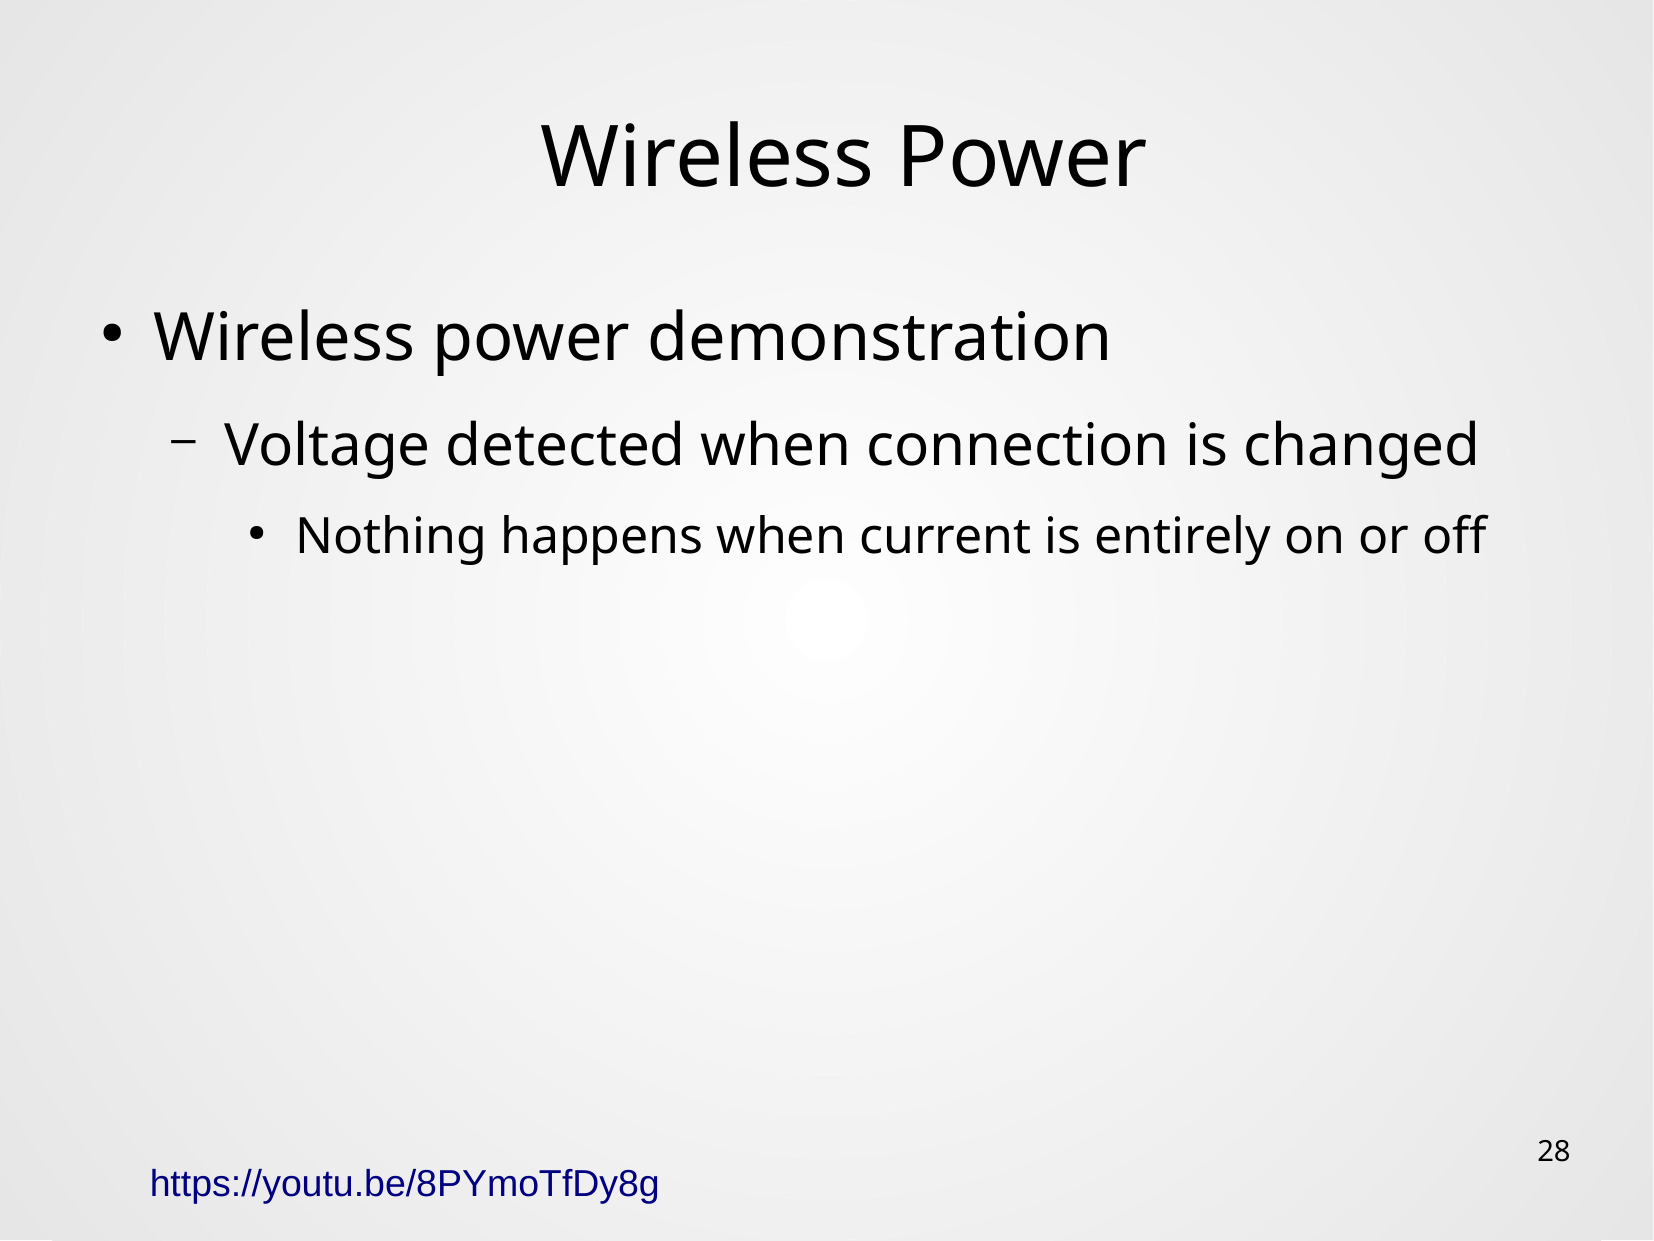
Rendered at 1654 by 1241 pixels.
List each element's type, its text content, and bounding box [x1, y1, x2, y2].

title Wireless Power [82, 49, 1571, 257]
text_box https://youtu.be/8PYmoTfDy8g [135, 1155, 1441, 1212]
list Wireless power demonstration Voltage detected when connection is changed Nothing happens when current is entirely on or off [82, 289, 1571, 1010]
